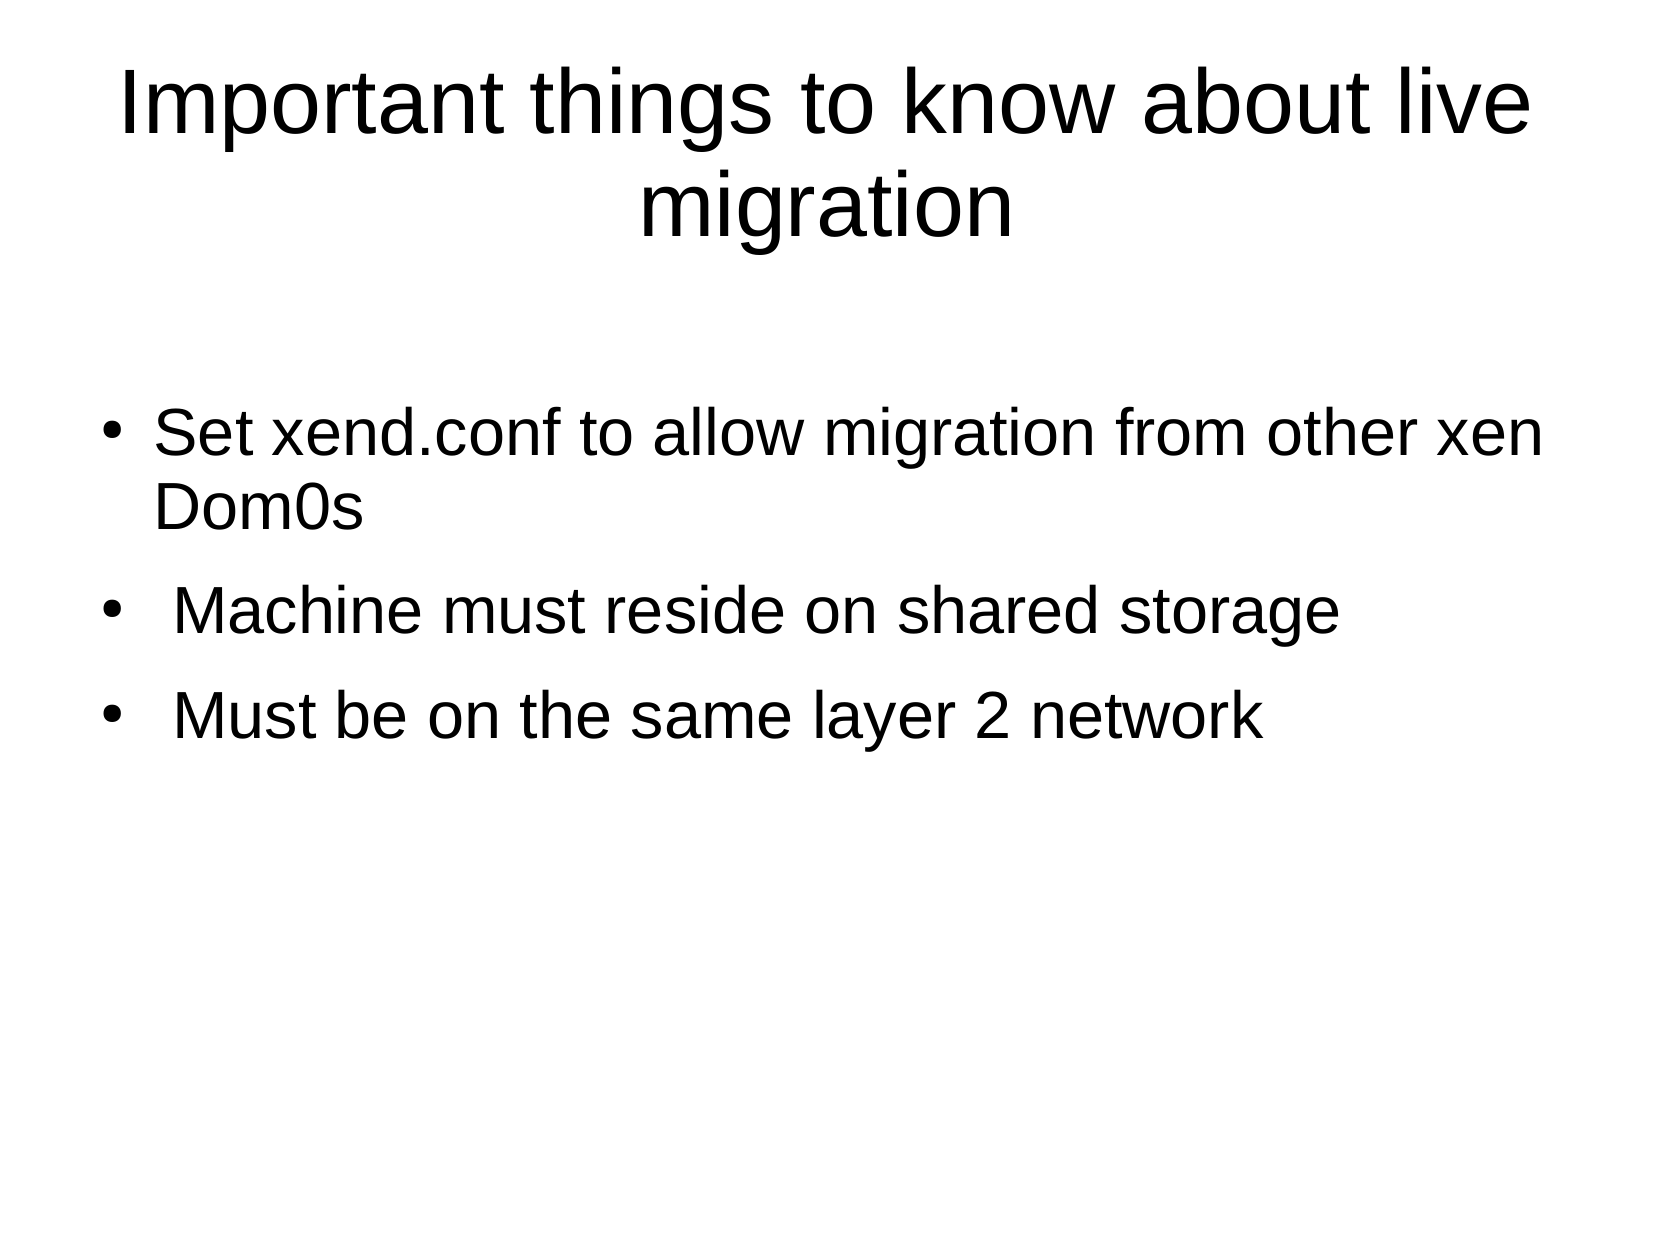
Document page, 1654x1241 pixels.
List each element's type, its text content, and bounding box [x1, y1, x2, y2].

title Important things to know about live migration [82, 50, 1571, 256]
list Set xend.conf to allow migration from other xen Dom0s Machine must reside on shared storage Must be on the same layer 2 network [82, 290, 1571, 1094]
